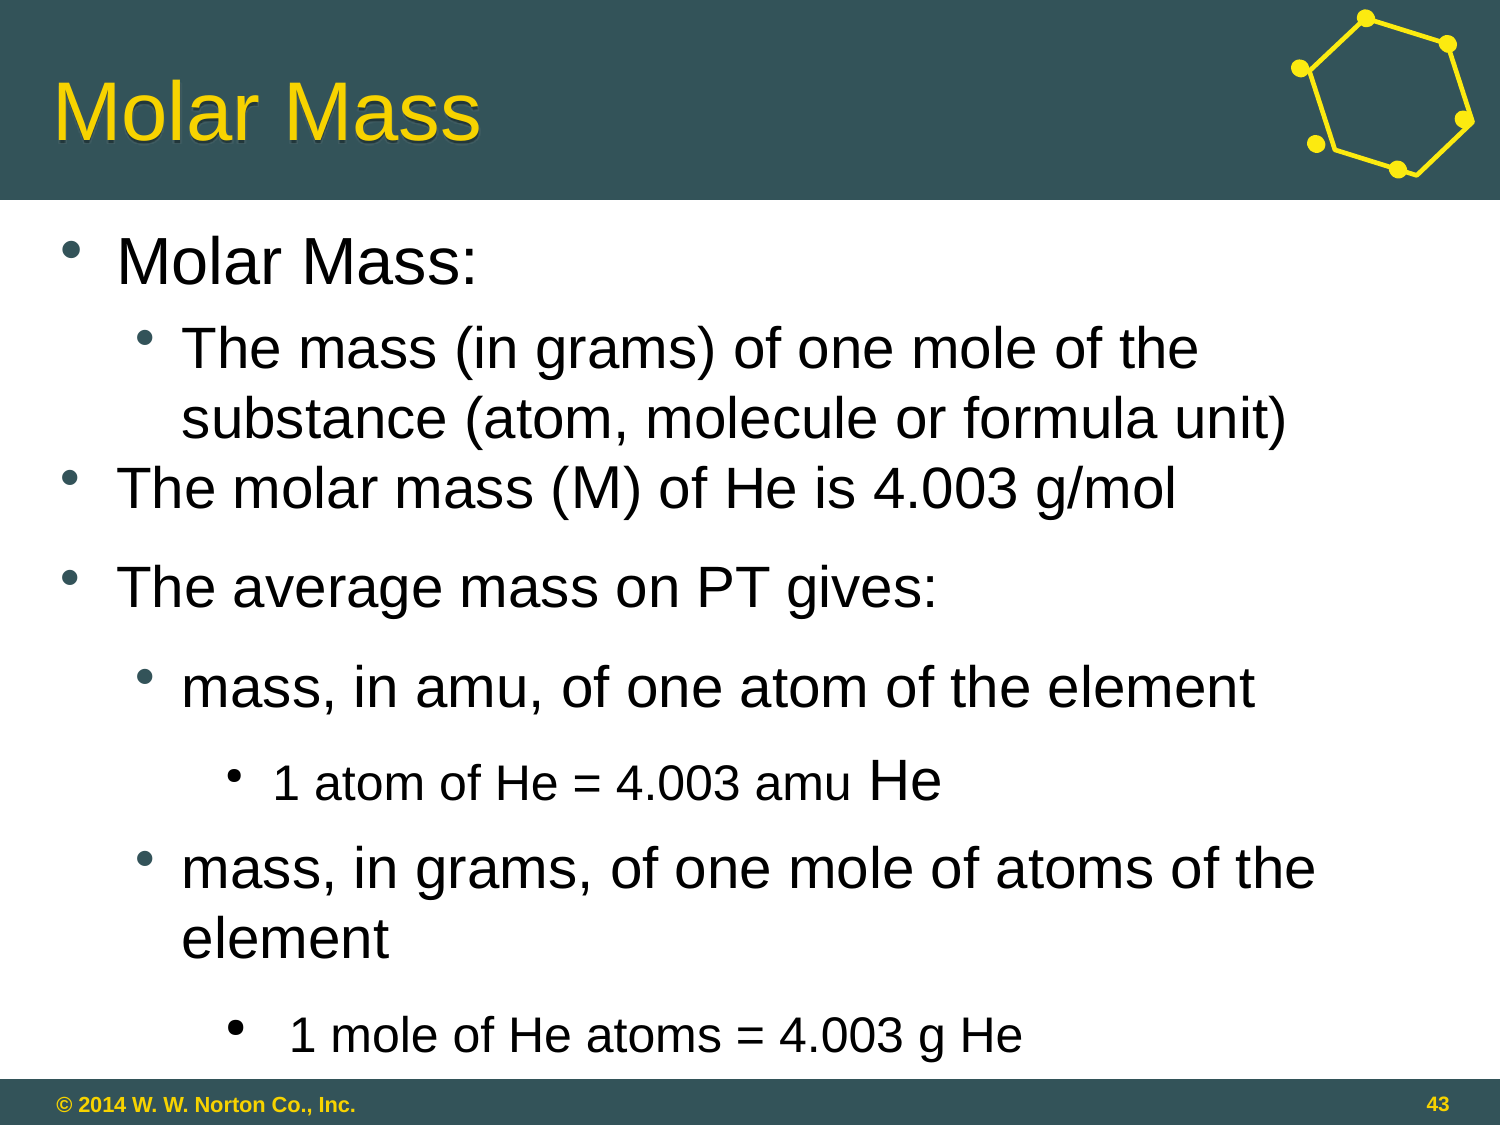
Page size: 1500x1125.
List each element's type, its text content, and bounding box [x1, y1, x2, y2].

slide_number <number> [1411, 1086, 1468, 1119]
title Molar Mass [37, 19, 1118, 195]
list Molar Mass: The mass (in grams) of one mole of the substance (atom, molecule or formula unit) The molar mass (M) of He is 4.003 g/mol The average mass on PT gives: mass, in amu, of one atom of the element 1 atom of He = 4.003 amu He mass, in grams, of one mole of atoms of the element 1 mole of He atoms = 4.003 g He [45, 210, 1456, 885]
